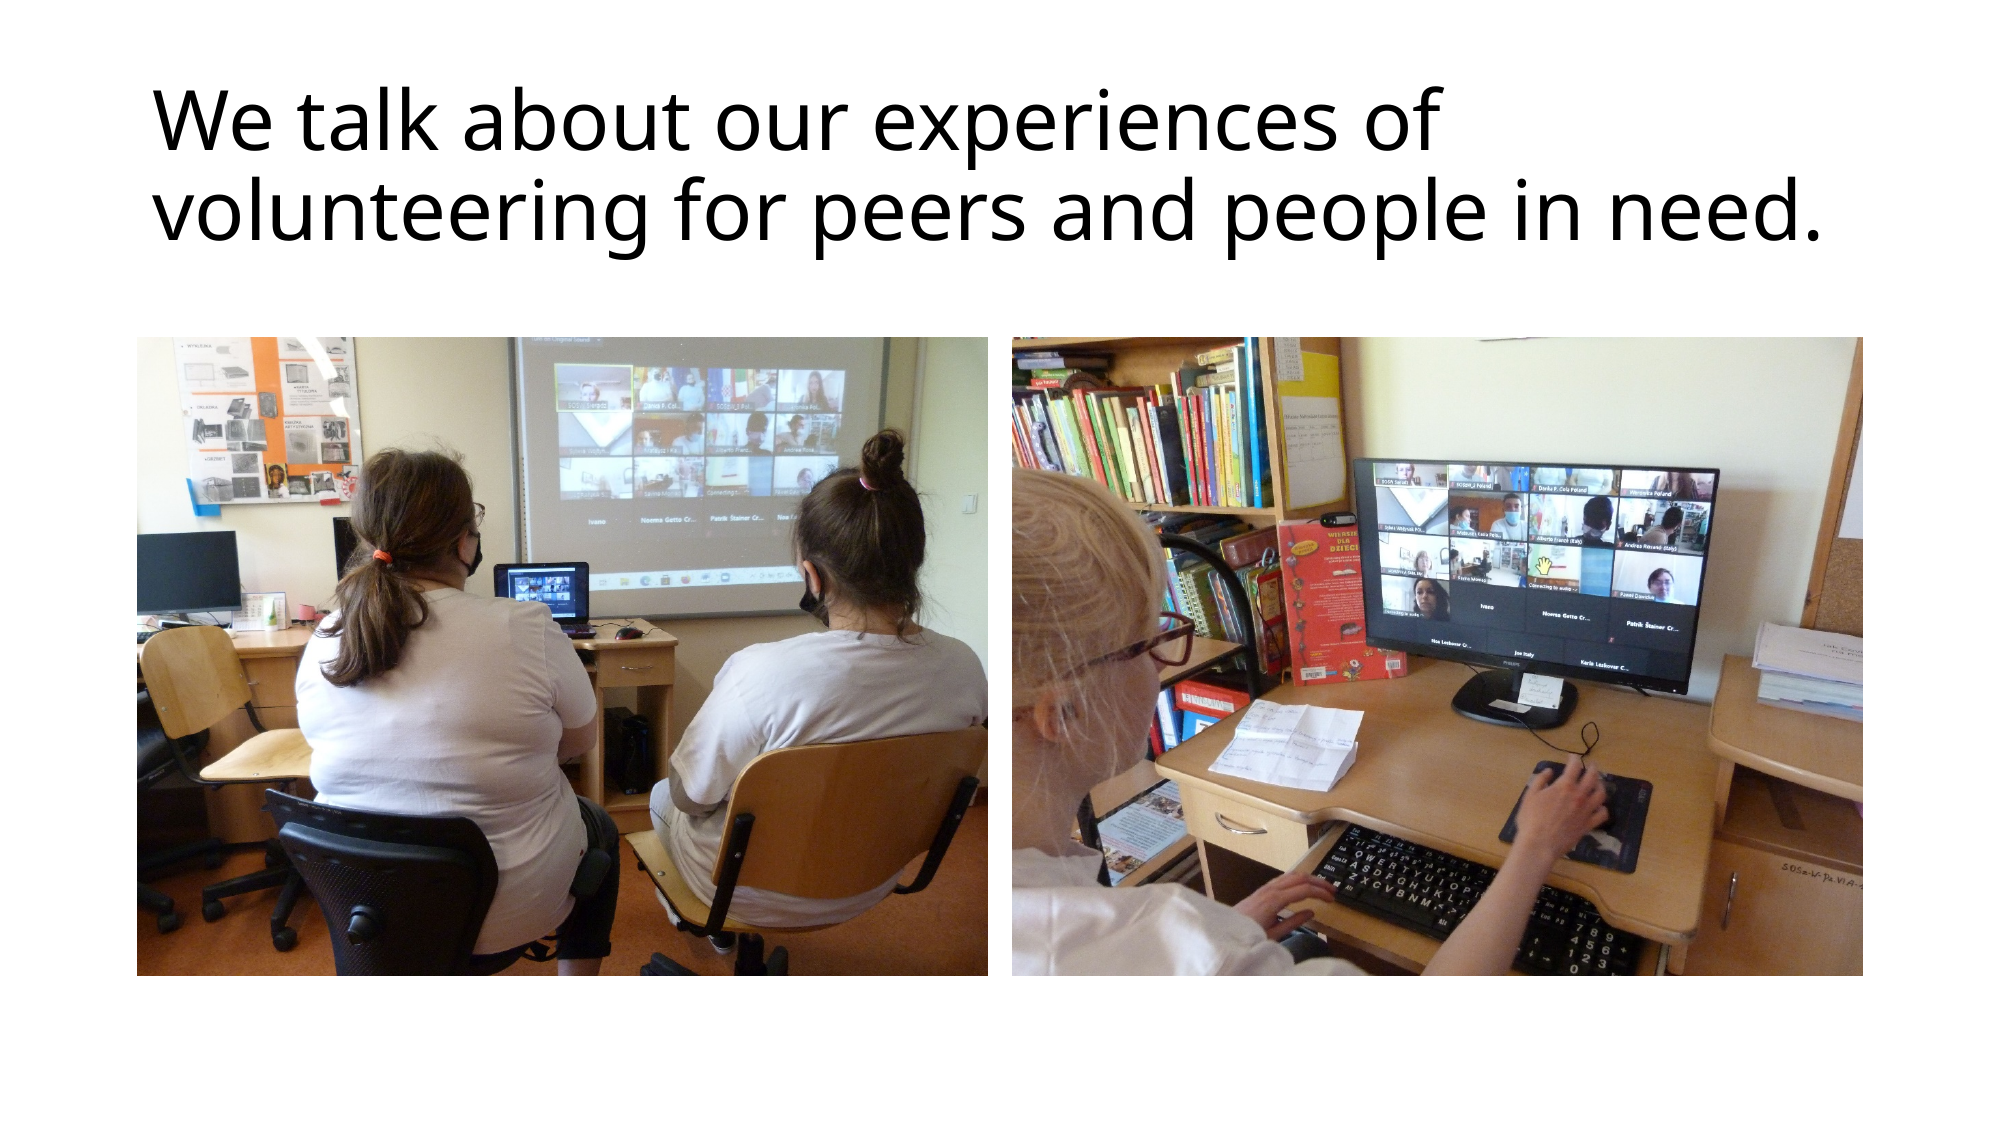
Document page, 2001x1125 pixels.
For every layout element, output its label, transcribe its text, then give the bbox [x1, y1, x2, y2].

title We talk about our experiences of volunteering for peers and people in need. [137, 59, 1863, 278]
picture [1012, 337, 1863, 976]
picture [137, 337, 988, 976]
